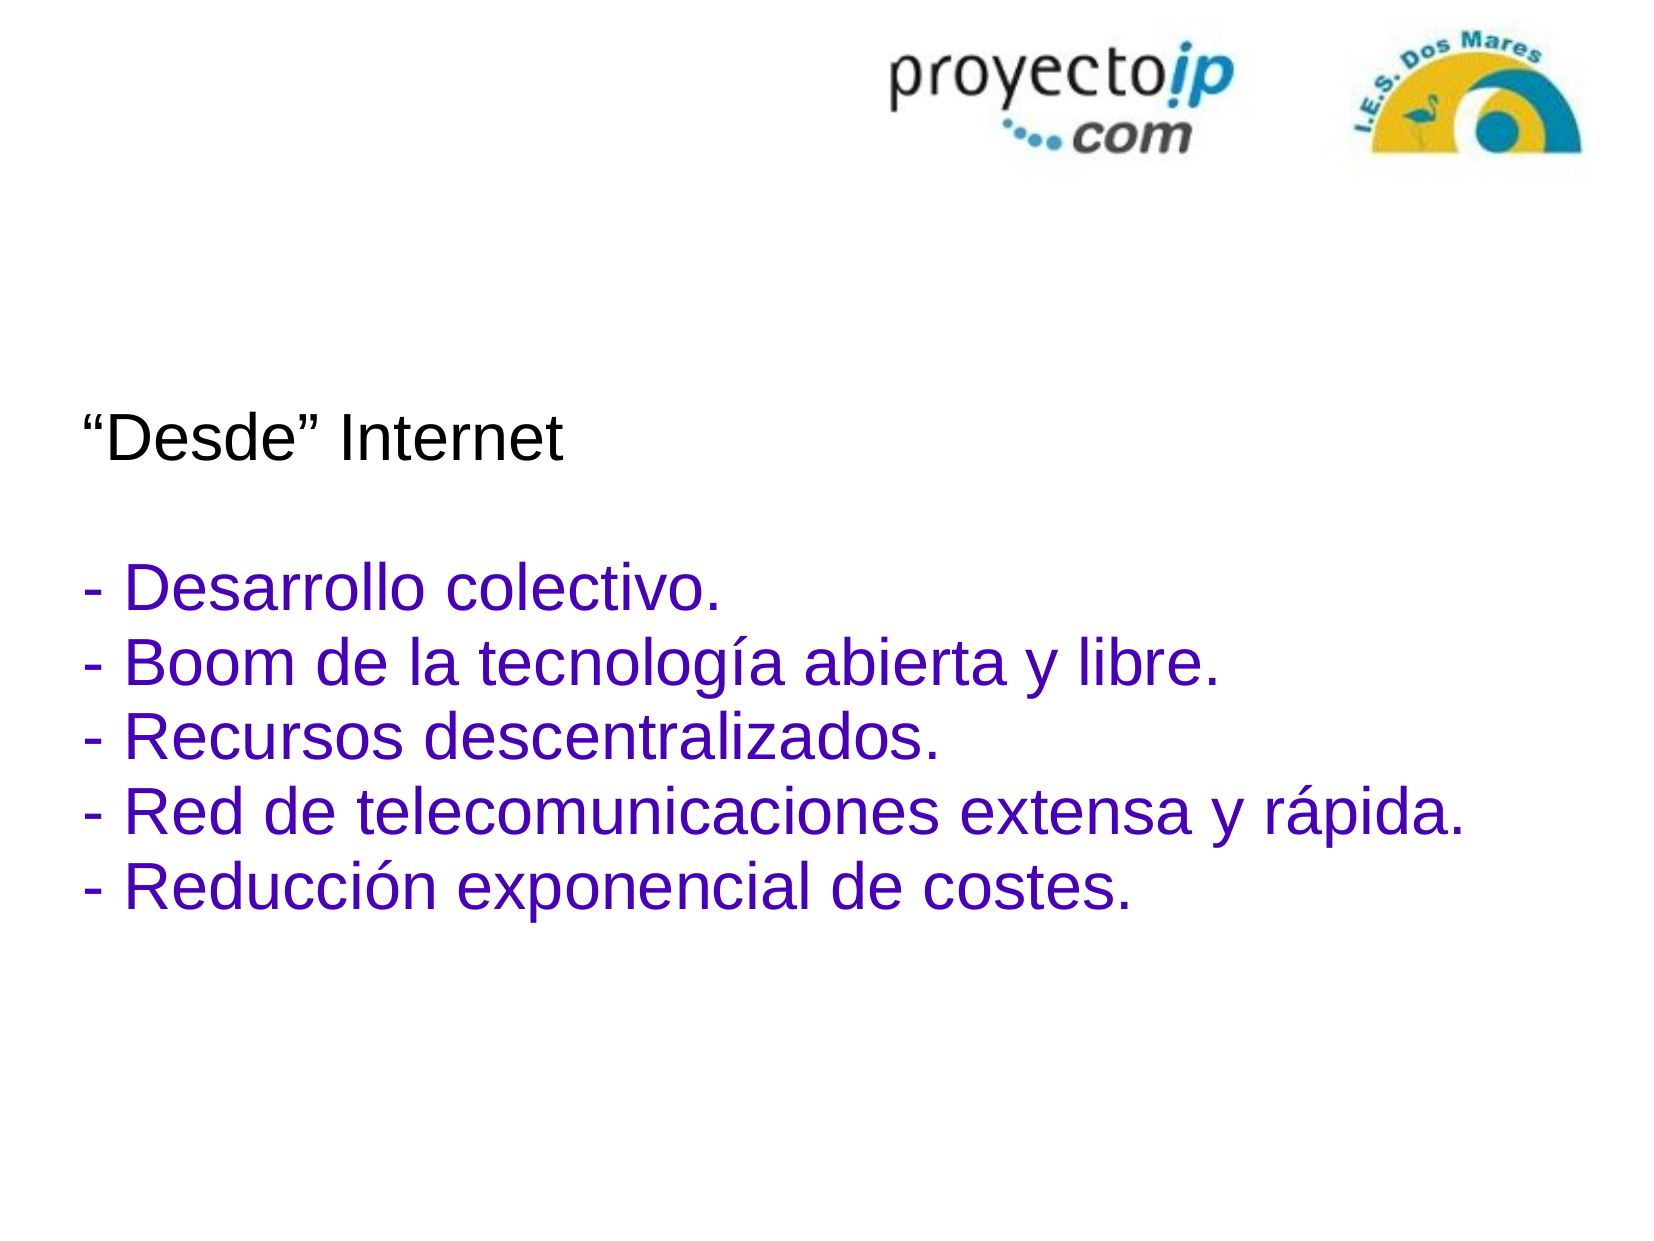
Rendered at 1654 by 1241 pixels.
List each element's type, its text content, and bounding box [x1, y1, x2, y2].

subtitle “Desde” Internet - Desarrollo colectivo. - Boom de la tecnología abierta y libre. - Recursos descentralizados. - Red de telecomunicaciones extensa y rápida. - Reducción exponencial de costes. [82, 290, 1571, 1109]
picture [856, 19, 1635, 178]
